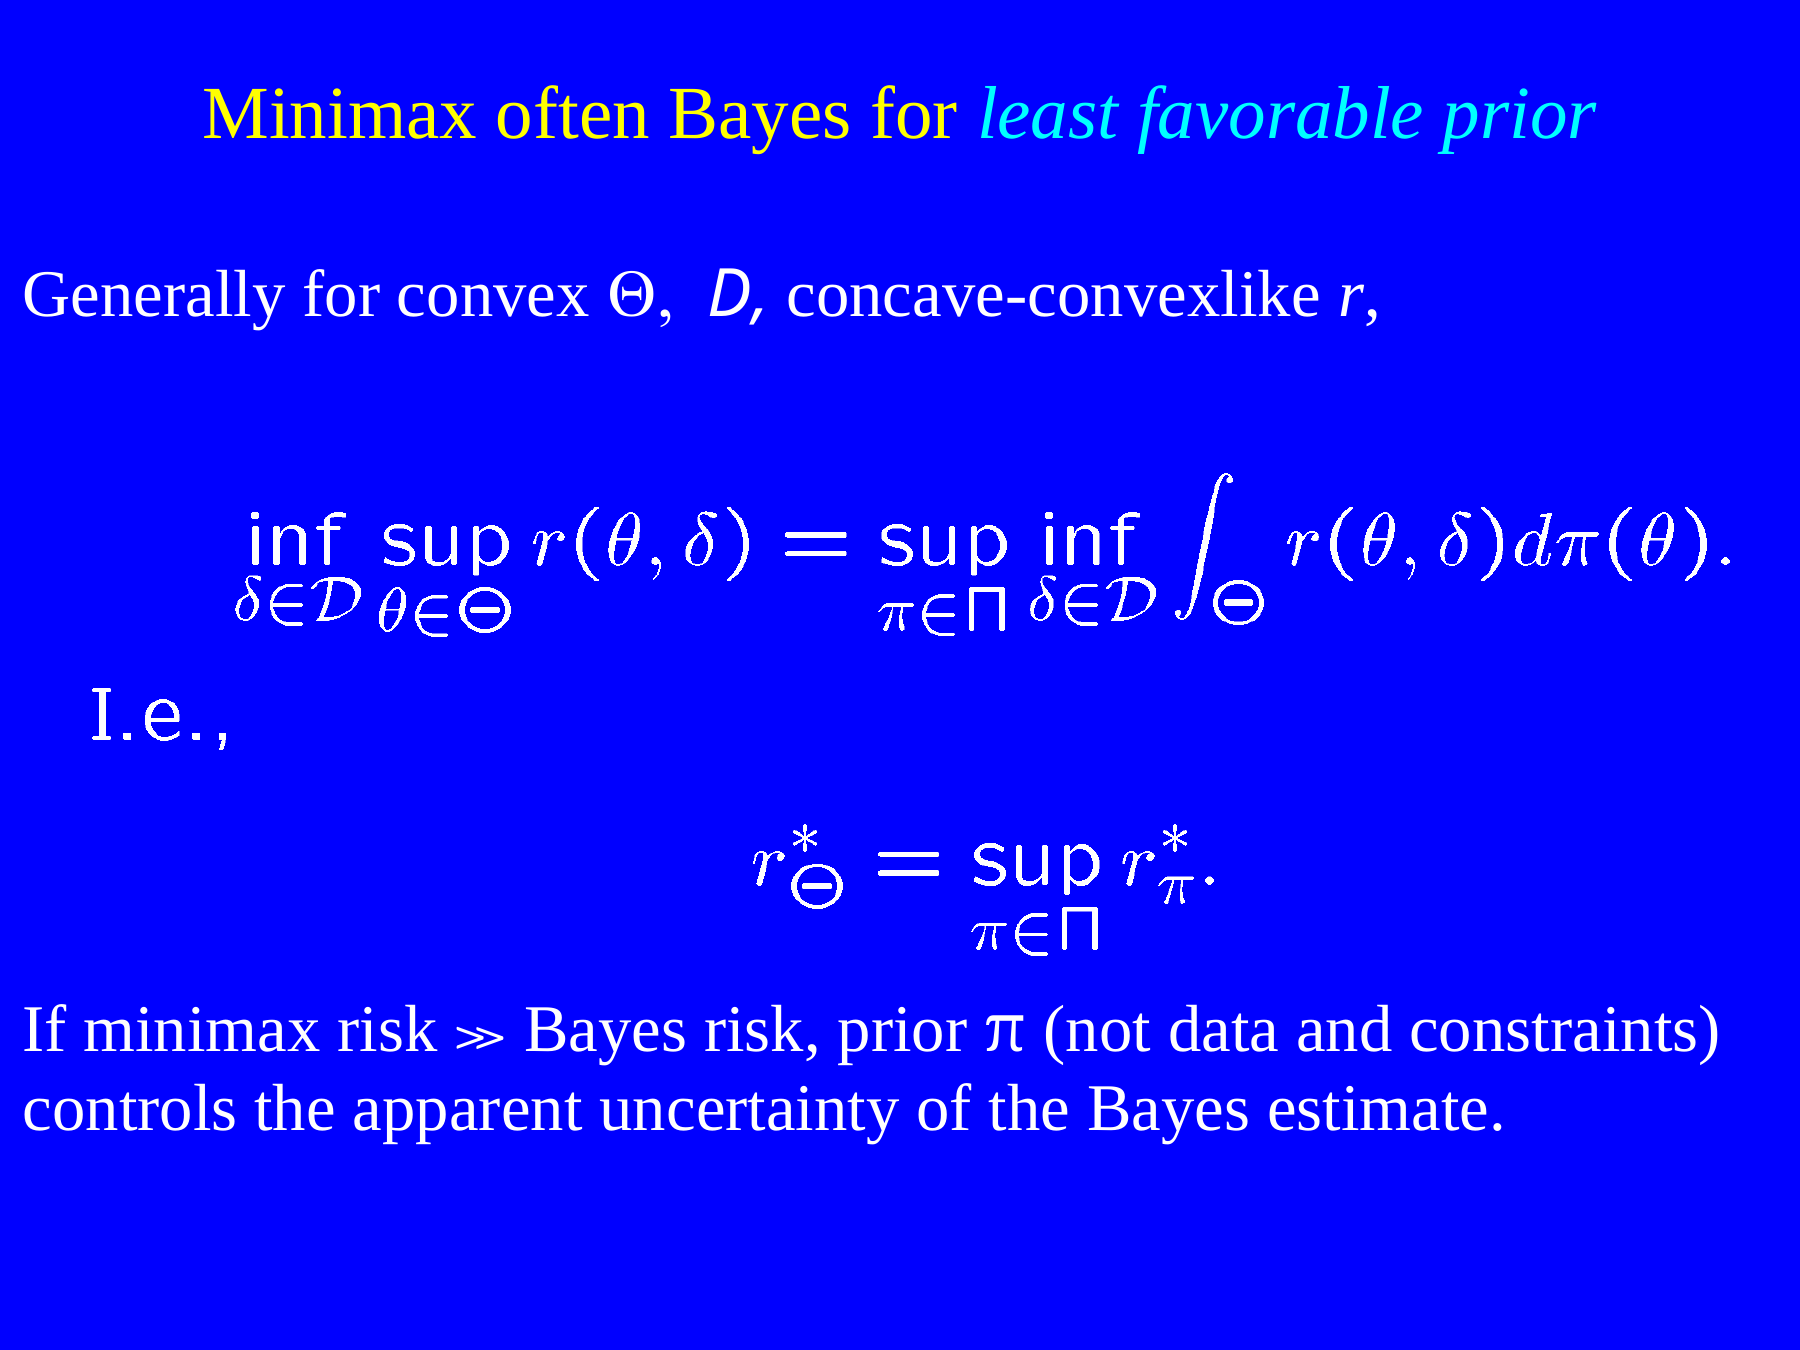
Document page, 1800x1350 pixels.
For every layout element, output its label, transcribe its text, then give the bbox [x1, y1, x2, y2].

title Minimax often Bayes for least favorable prior [0, 49, 1800, 179]
list If minimax risk ≫ Bayes risk, prior π (not data and constraints) controls the apparent uncertainty of the Bayes estimate. [0, 968, 1800, 1350]
picture [88, 471, 1732, 958]
text_box Generally for convex D, concave-convexlike r, [0, 234, 1800, 399]
